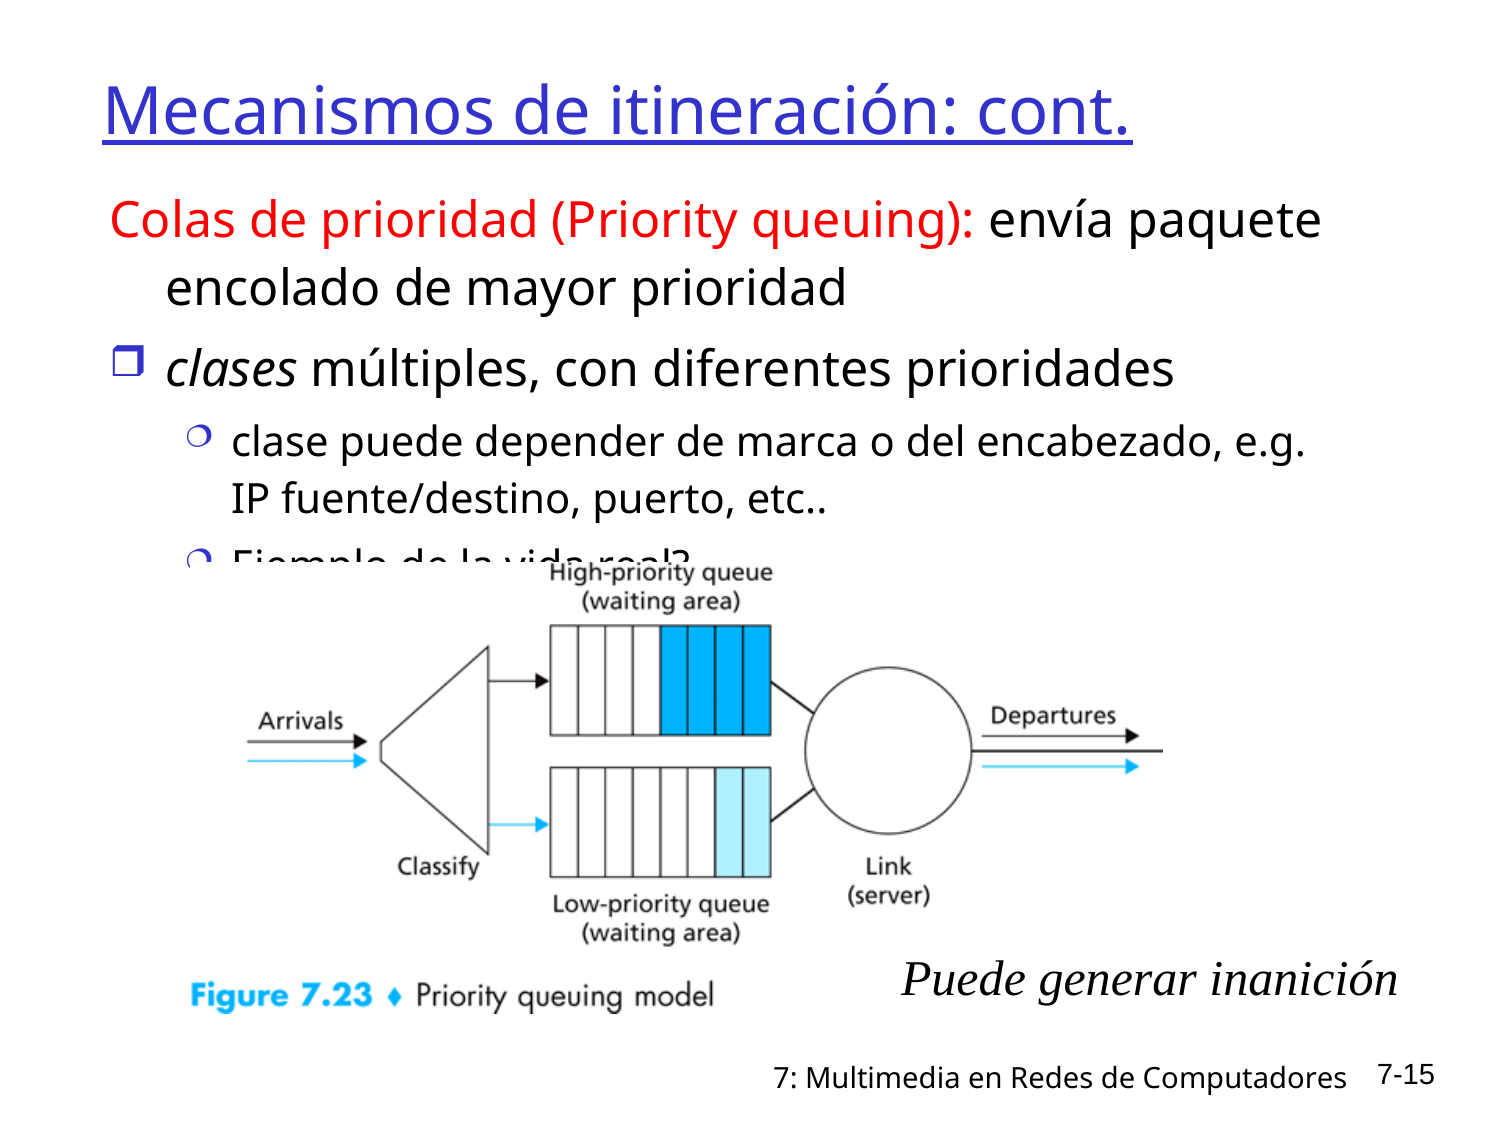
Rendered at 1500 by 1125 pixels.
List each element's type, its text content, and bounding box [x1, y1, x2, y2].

list Colas de prioridad (Priority queuing): envía paquete encolado de mayor prioridad clases múltiples, con diferentes prioridades clase puede depender de marca o del encabezado, e.g. IP fuente/destino, puerto, etc.. Ejemplo de la vida real? [94, 175, 1370, 548]
text_box Puede generar inanición [886, 937, 1414, 1013]
title Mecanismos de itineración: cont. [87, 37, 1363, 181]
picture [222, 994, 229, 1001]
picture [190, 562, 1163, 1014]
